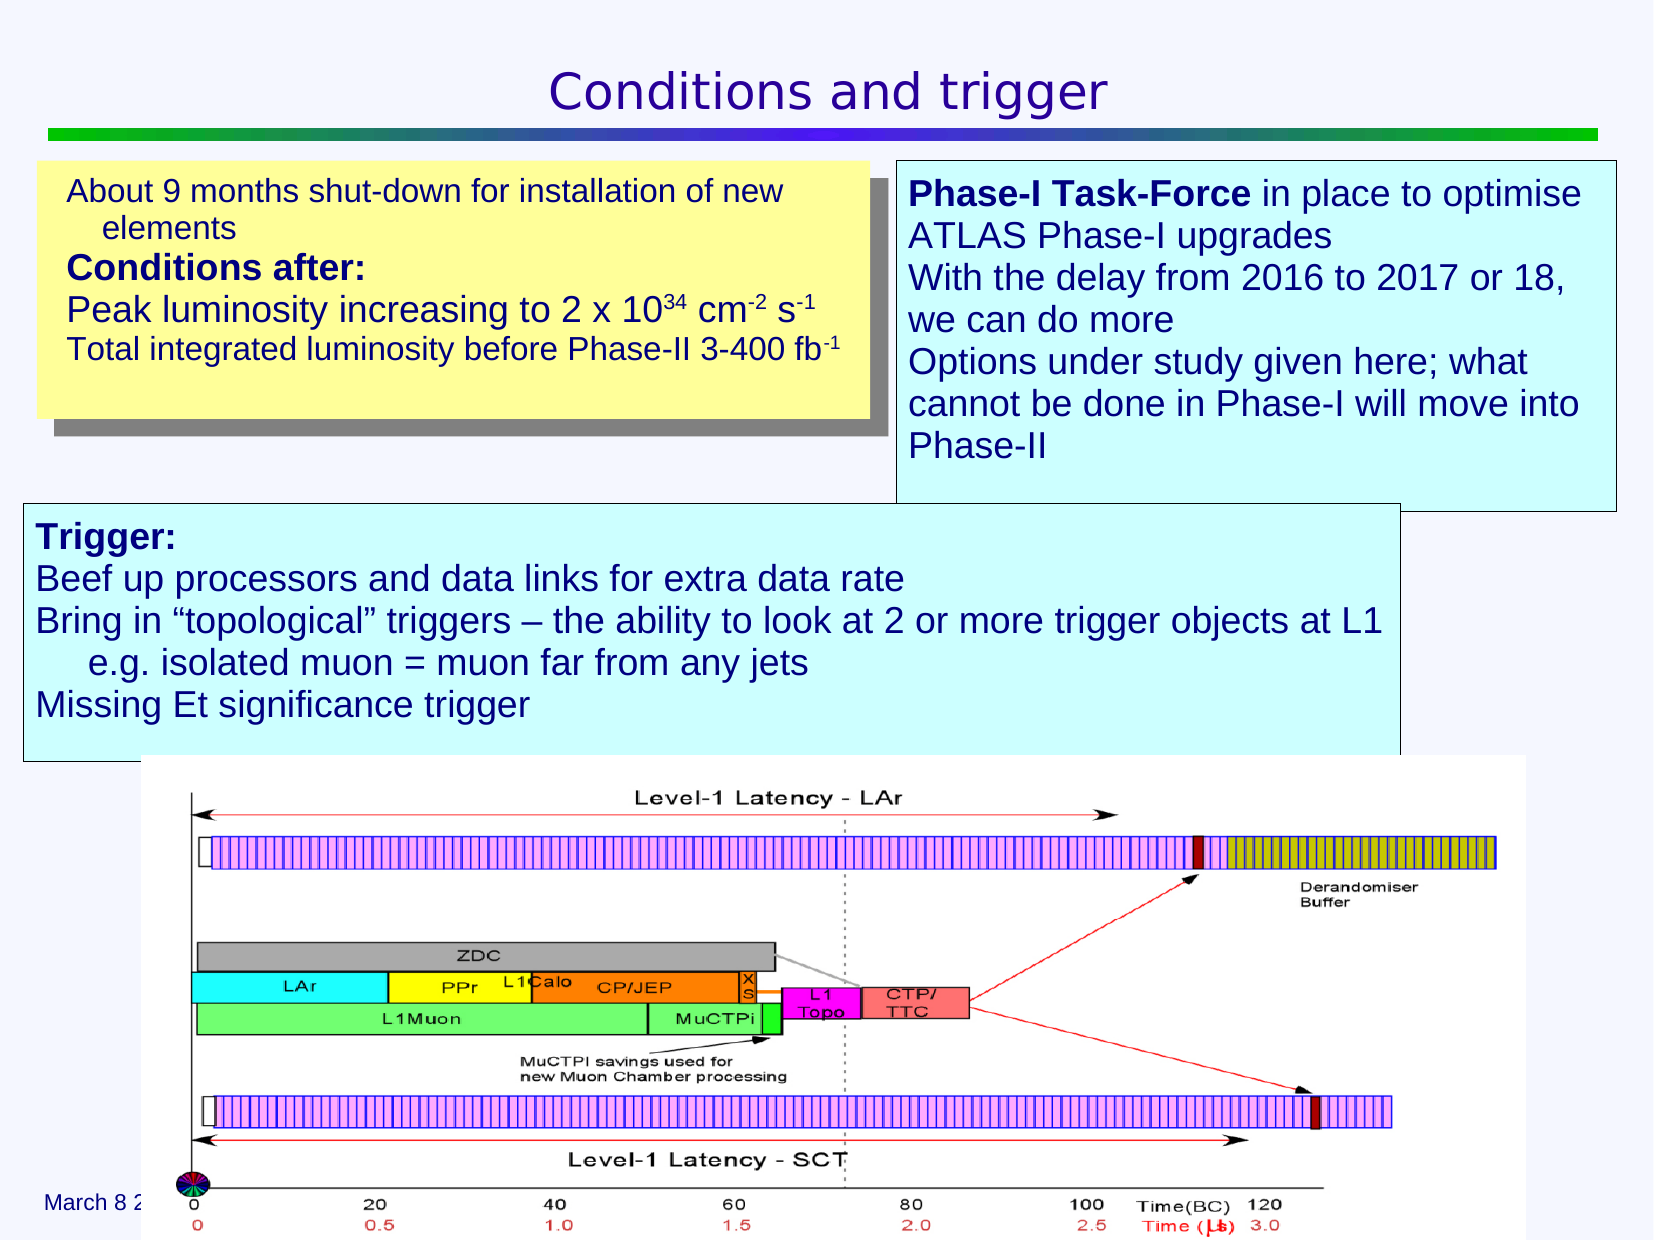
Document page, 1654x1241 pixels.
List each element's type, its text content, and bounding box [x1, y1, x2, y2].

picture [141, 755, 1526, 1241]
title Conditions and trigger [95, 37, 1563, 146]
text_box Trigger: Beef up processors and data links for extra data rate Bring in “topological” triggers – the ability to look at 2 or more trigger objects at L1 e.g. isolated muon = muon far from any jets Missing Et significance trigger [23, 503, 1401, 762]
text_box Phase-I Task-Force in place to optimise ATLAS Phase-I upgrades With the delay from 2016 to 2017 or 18, we can do more Options under study given here; what cannot be done in Phase-I will move into Phase-II [896, 160, 1617, 512]
picture [48, 128, 95, 141]
picture [1563, 128, 1598, 141]
text_box About 9 months shut-down for installation of new elements Conditions after: Peak luminosity increasing to 2 x 1034 cm-2 s-1 Total integrated luminosity before Phase-II 3-400 fb-1 [36, 160, 871, 419]
